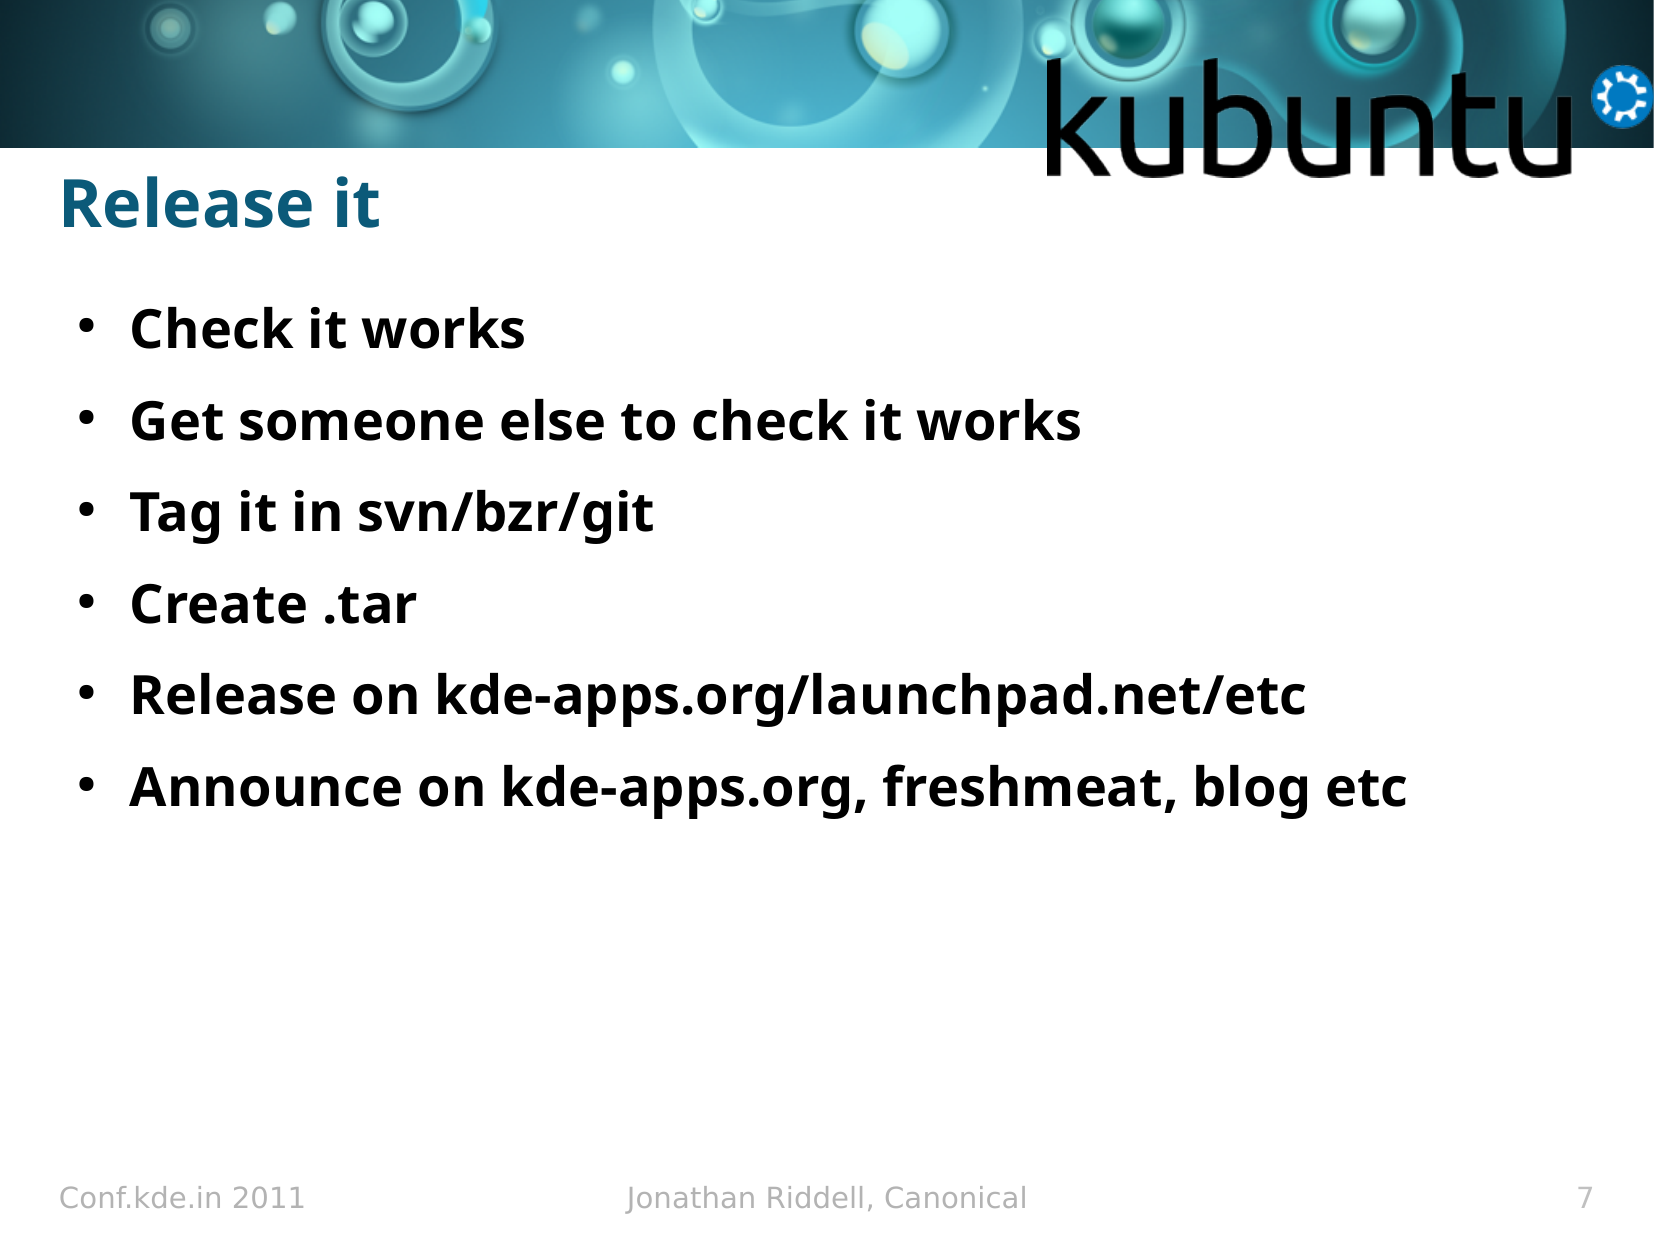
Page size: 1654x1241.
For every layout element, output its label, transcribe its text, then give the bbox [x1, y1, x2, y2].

list Check it works Get someone else to check it works Tag it in svn/bzr/git Create .tar Release on kde-apps.org/launchpad.net/etc Announce on kde-apps.org, freshmeat, blog etc [59, 290, 1595, 1109]
picture [0, 0, 1654, 178]
title Release it [59, 147, 1595, 257]
